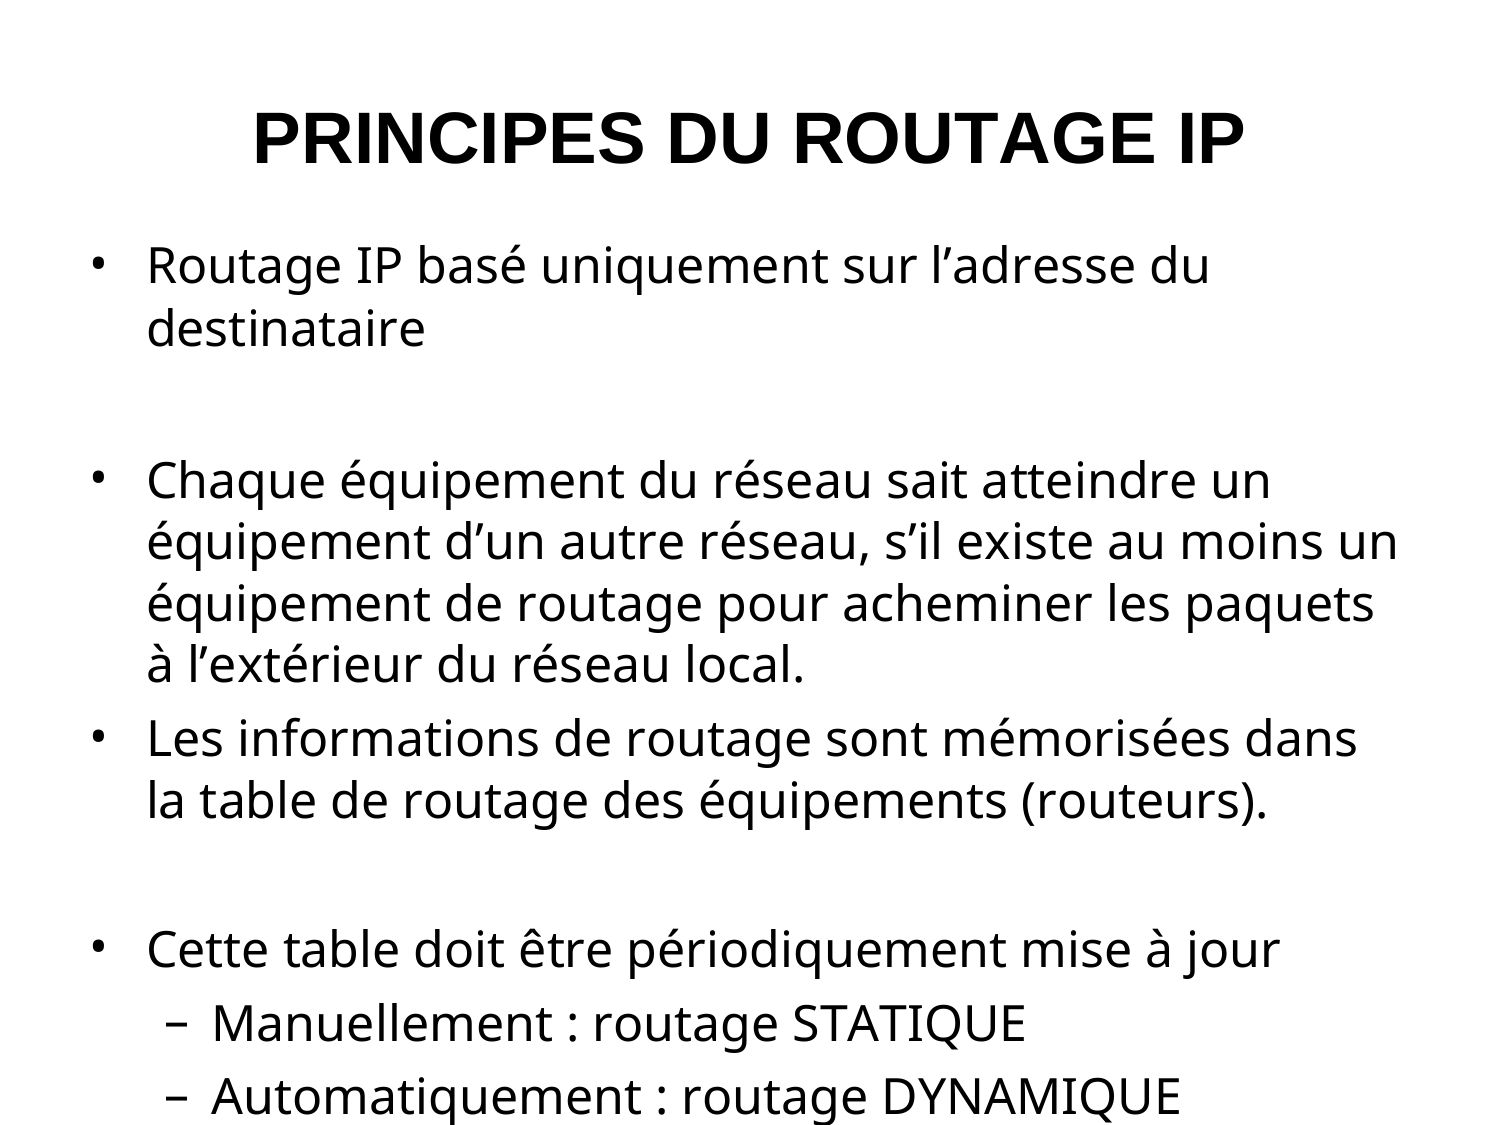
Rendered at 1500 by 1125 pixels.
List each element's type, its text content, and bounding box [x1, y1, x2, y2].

title PRINCIPES DU ROUTAGE IP [75, 45, 1426, 224]
list Routage IP basé uniquement sur l’adresse du destinataire Chaque équipement du réseau sait atteindre un équipement d’un autre réseau, s’il existe au moins un équipement de routage pour acheminer les paquets à l’extérieur du réseau local. Les informations de routage sont mémorisées dans la table de routage des équipements (routeurs). Cette table doit être périodiquement mise à jour Manuellement : routage STATIQUE Automatiquement : routage DYNAMIQUE [75, 224, 1426, 1038]
